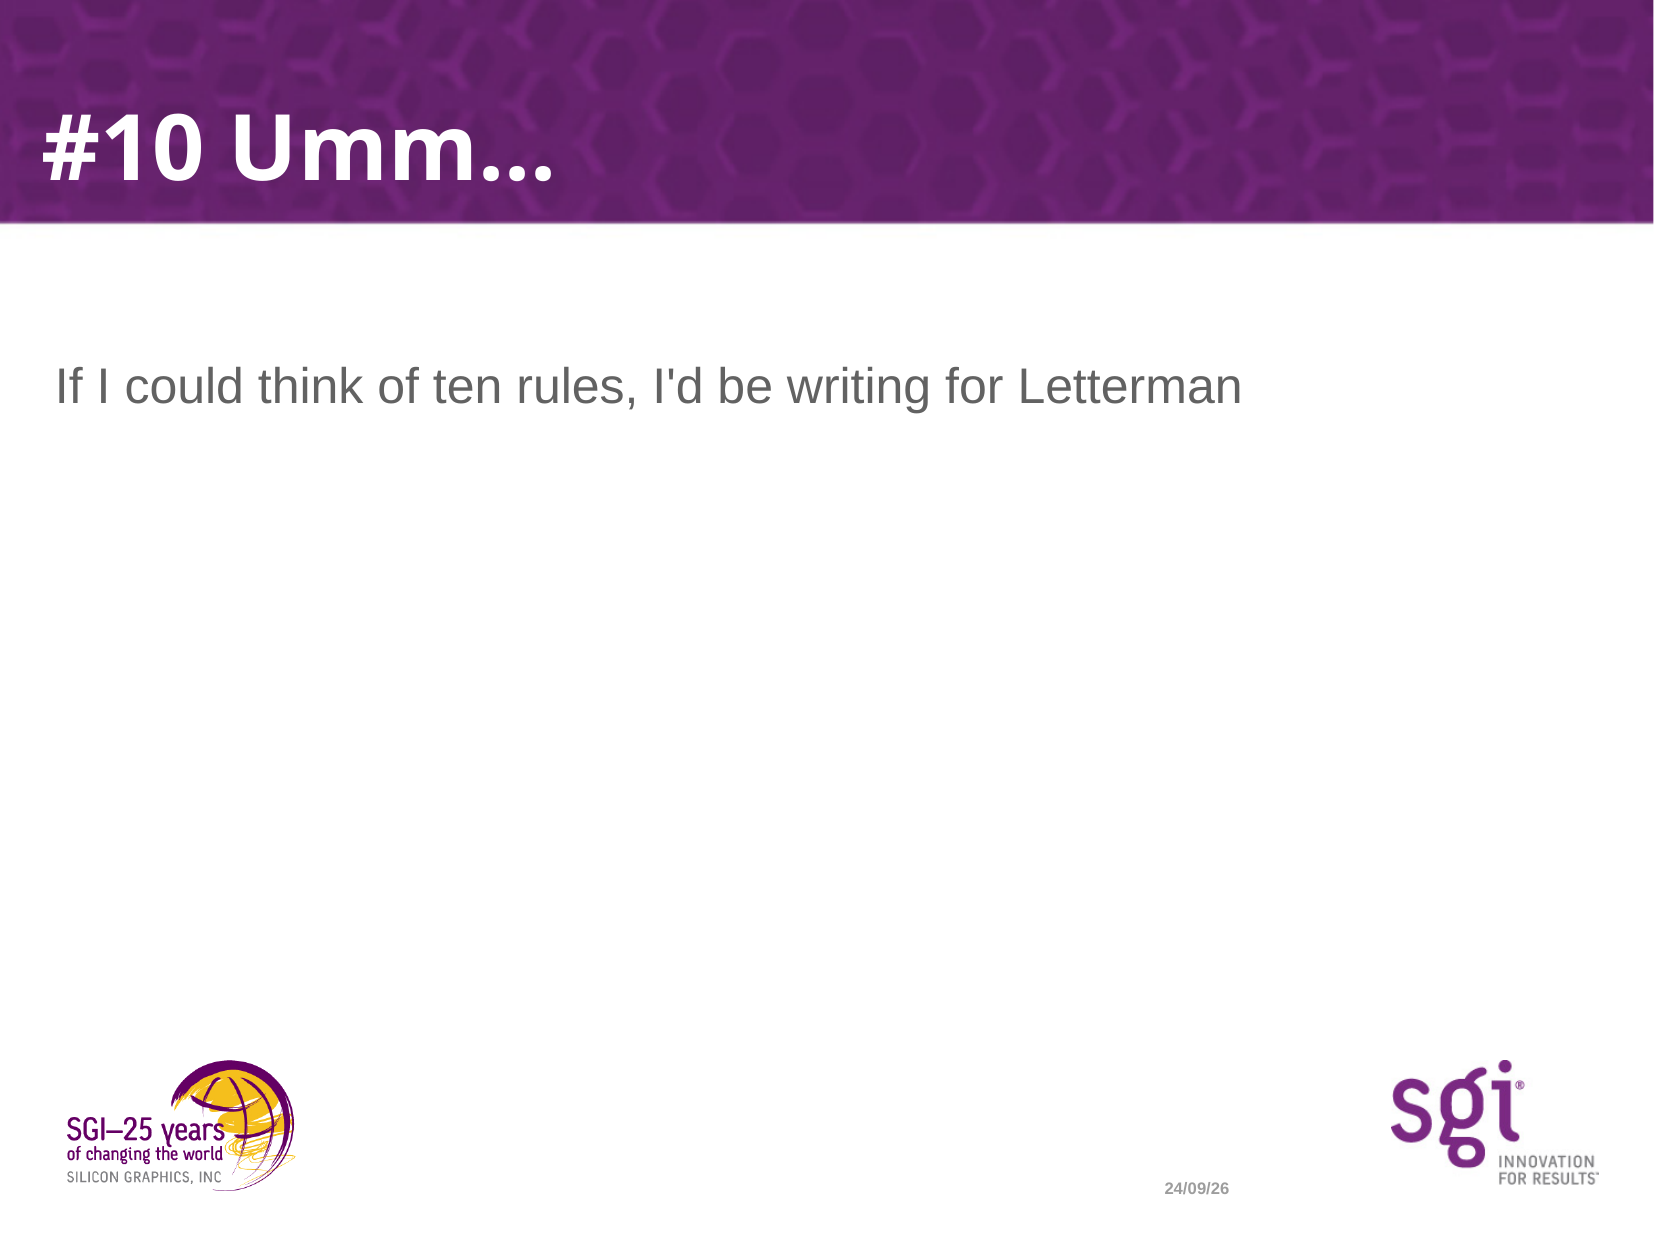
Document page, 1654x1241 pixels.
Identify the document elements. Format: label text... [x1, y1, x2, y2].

list If I could think of ten rules, I'd be writing for Letterman [55, 358, 1461, 937]
picture [0, 0, 1654, 1194]
title #10 Umm... [41, 48, 1447, 241]
